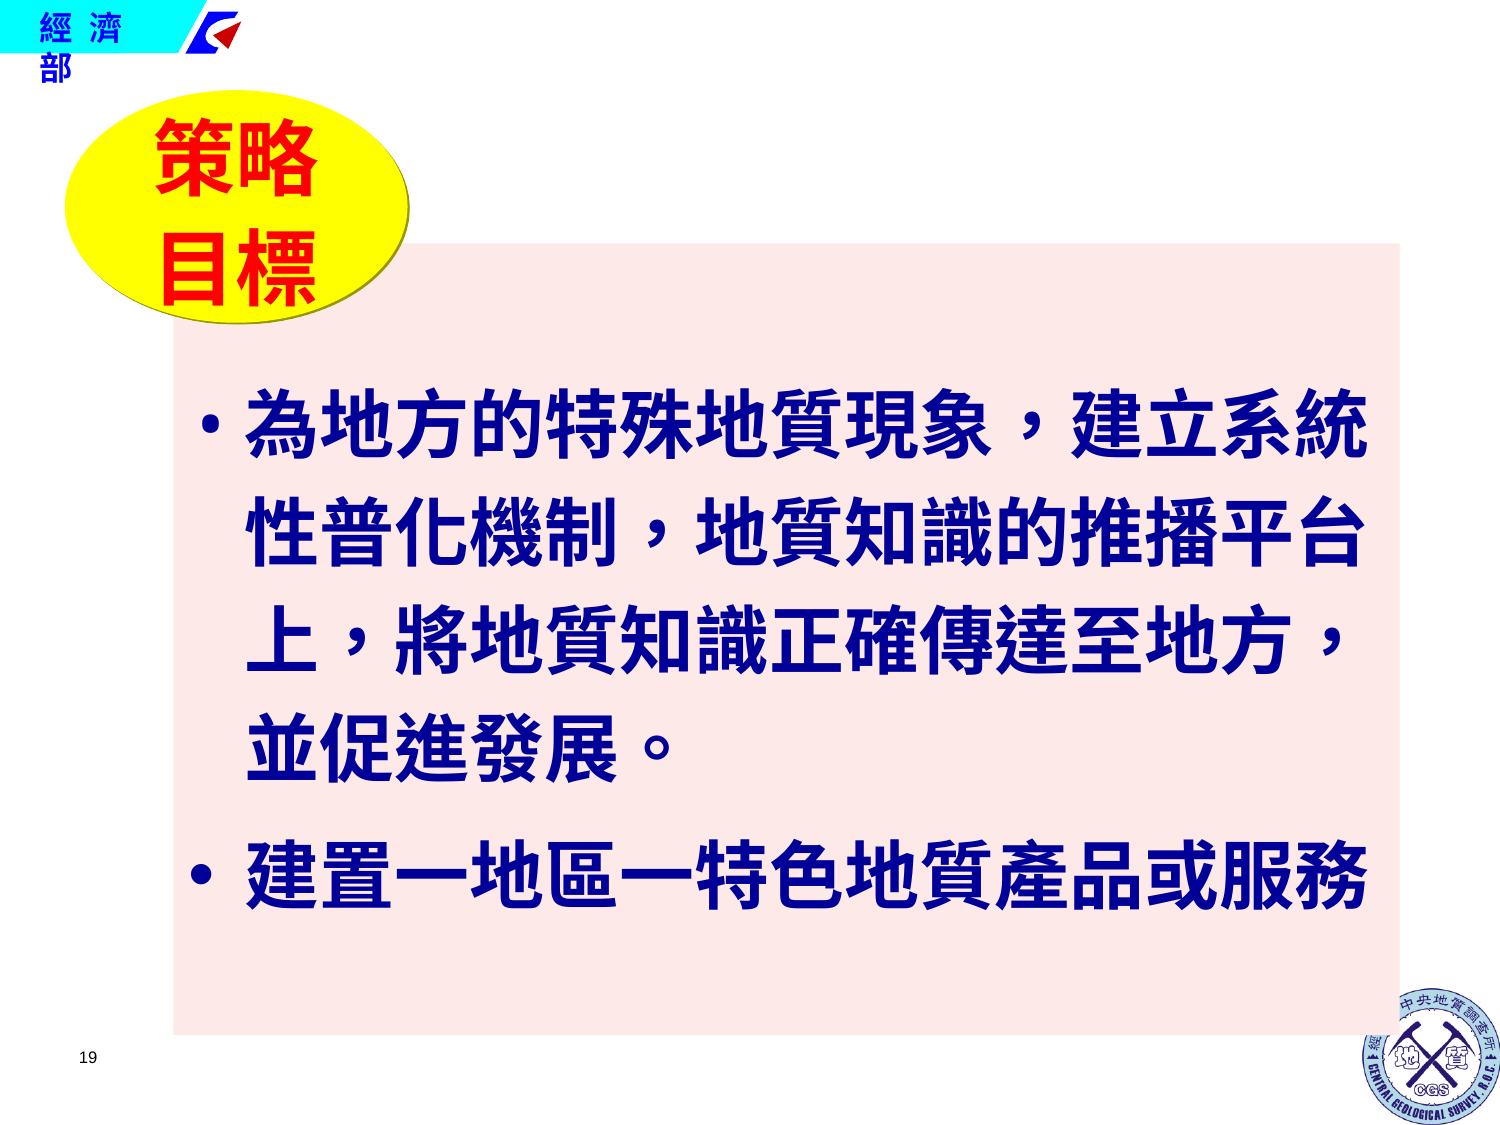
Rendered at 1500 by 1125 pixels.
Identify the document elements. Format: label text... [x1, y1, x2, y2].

list 為地方的特殊地質現象，建立系統性普化機制，地質知識的推播平台上，將地質知識正確傳達至地方，並促進發展。 建置一地區一特色地質產品或服務 [173, 243, 1400, 1035]
text_box 策略 目標 [64, 90, 408, 323]
picture [1362, 988, 1500, 1125]
